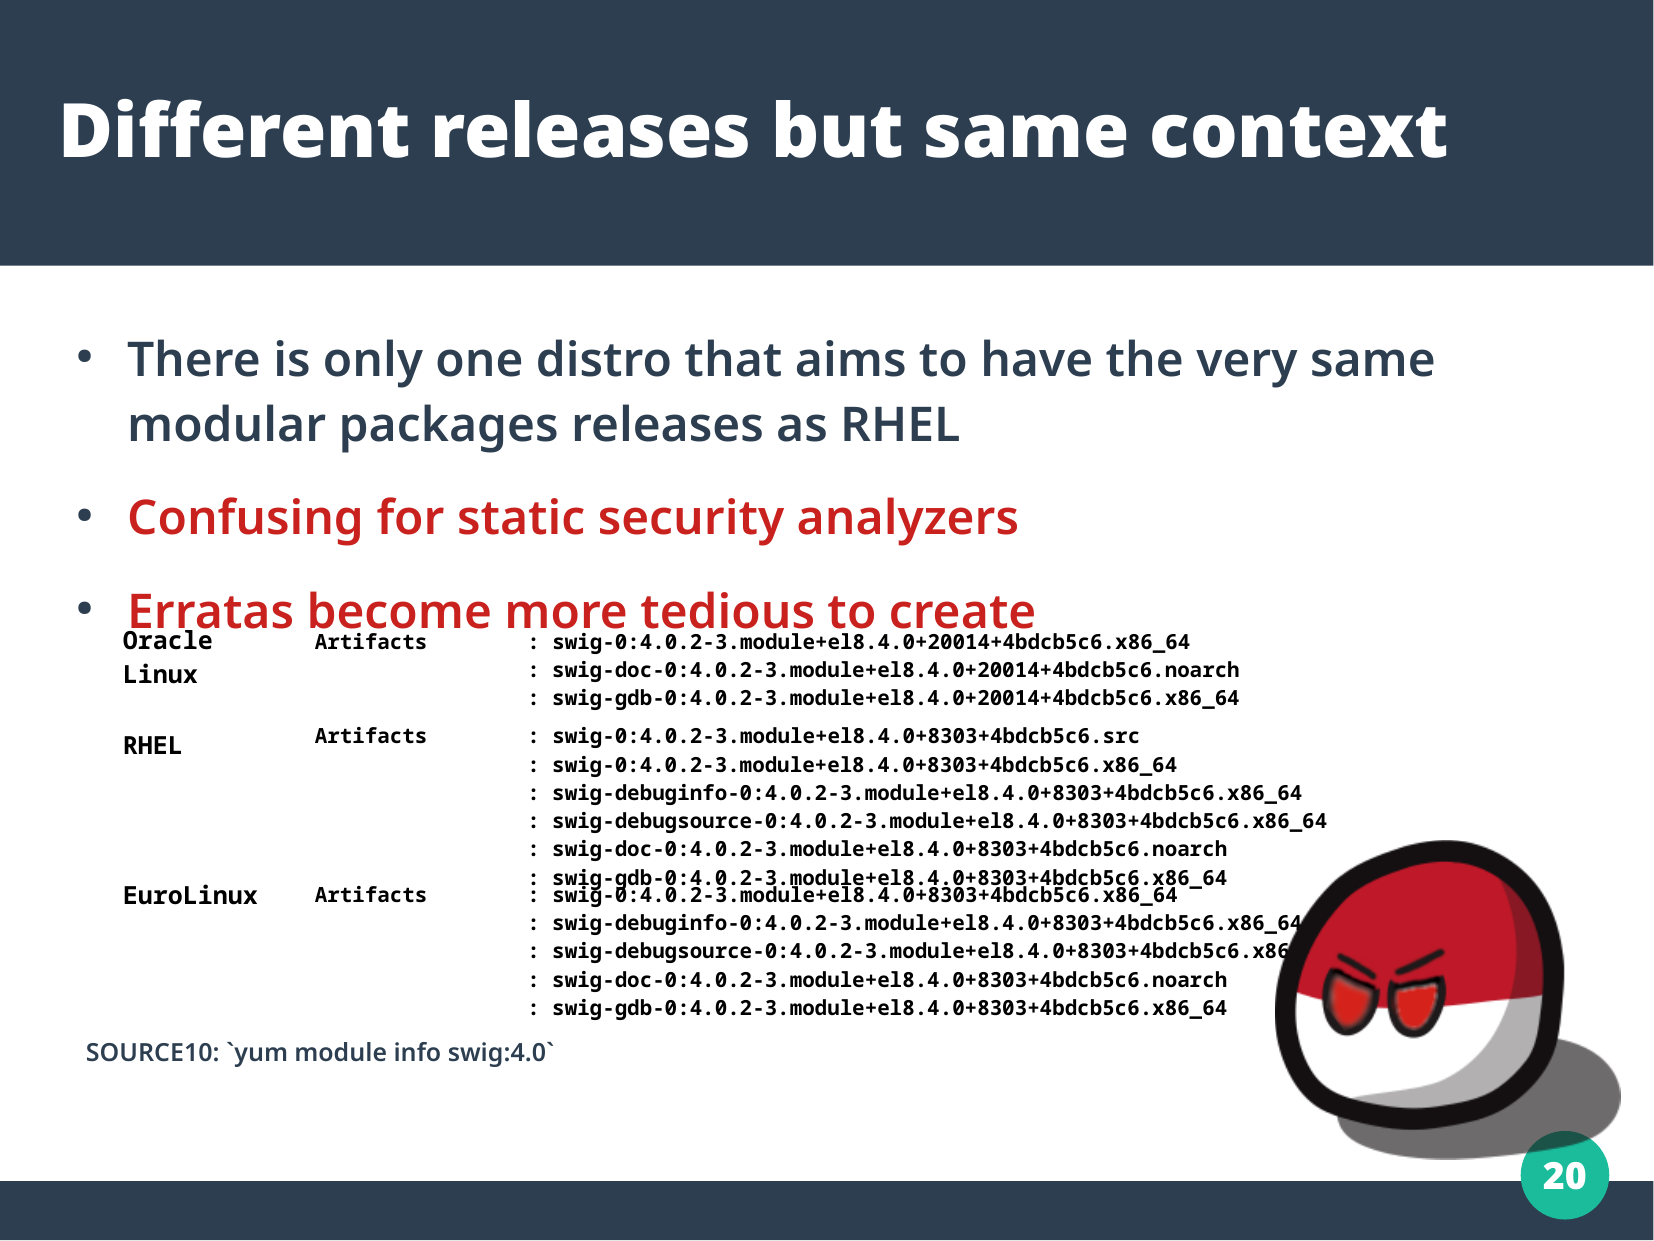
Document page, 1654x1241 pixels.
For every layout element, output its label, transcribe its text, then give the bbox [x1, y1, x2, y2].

list There is only one distro that aims to have the very same modular packages releases as RHEL Confusing for static security analyzers Erratas become more tedious to create [59, 324, 1595, 646]
text_box RHEL [108, 720, 222, 814]
text_box Oracle Linux [108, 615, 314, 709]
picture [1275, 840, 1621, 1160]
title Different releases but same context [59, 49, 1595, 207]
list SOURCE10: `yum module info swig:4.0` [15, 1035, 1246, 1219]
text_box Artifacts : swig-0:4.0.2-3.module+el8.4.0+8303+4bdcb5c6.src : swig-0:4.0.2-3.module+el8.4.0+8303+4bdcb5c6.x86_64 : swig-debuginfo-0:4.0.2-3.module+el8.4.0+8303+4bdcb5c6.x86_64 : swig-debugsource-0:4.0.2-3.module+el8.4.0+8303+4bdcb5c6.x86_64 : swig-doc-0:4.0.2-3.module+el8.4.0+8303+4bdcb5c6.noarch : swig-gdb-0:4.0.2-3.module+el8.4.0+8303+4bdcb5c6.x86_64 [300, 714, 1343, 871]
text_box EuroLinux [108, 870, 279, 964]
text_box Artifacts : swig-0:4.0.2-3.module+el8.4.0+20014+4bdcb5c6.x86_64 : swig-doc-0:4.0.2-3.module+el8.4.0+20014+4bdcb5c6.noarch : swig-gdb-0:4.0.2-3.module+el8.4.0+20014+4bdcb5c6.x86_64 [314, 619, 1255, 706]
text_box Artifacts : swig-0:4.0.2-3.module+el8.4.0+8303+4bdcb5c6.x86_64 : swig-debuginfo-0:4.0.2-3.module+el8.4.0+8303+4bdcb5c6.x86_64 : swig-debugsource-0:4.0.2-3.module+el8.4.0+8303+4bdcb5c6.x86_64 : swig-doc-0:4.0.2-3.module+el8.4.0+8303+4bdcb5c6.noarch : swig-gdb-0:4.0.2-3.module+el8.4.0+8303+4bdcb5c6.x86_64 [300, 872, 1275, 1006]
